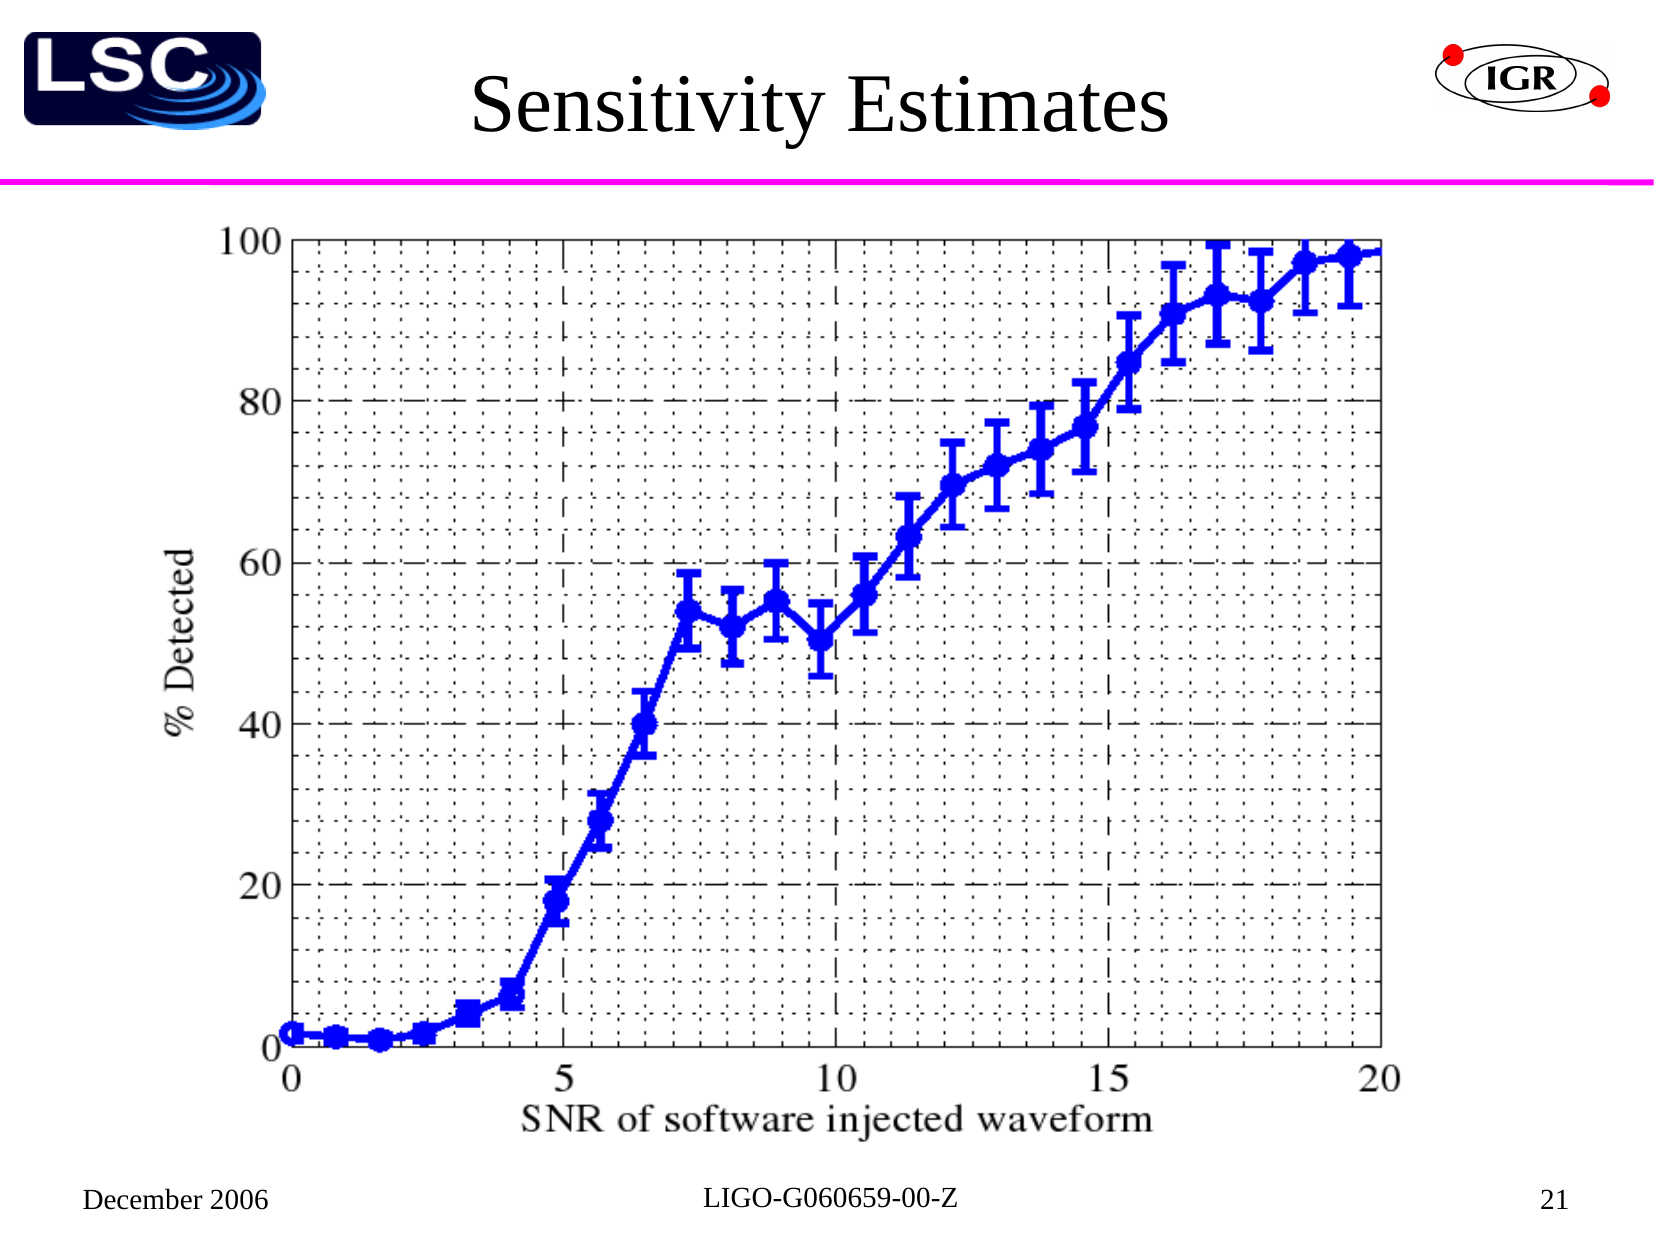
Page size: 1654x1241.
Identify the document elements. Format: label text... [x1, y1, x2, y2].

picture [1565, 44, 1610, 112]
picture [24, 32, 76, 130]
title Sensitivity Estimates [76, 0, 1565, 207]
picture [119, 206, 1418, 1152]
